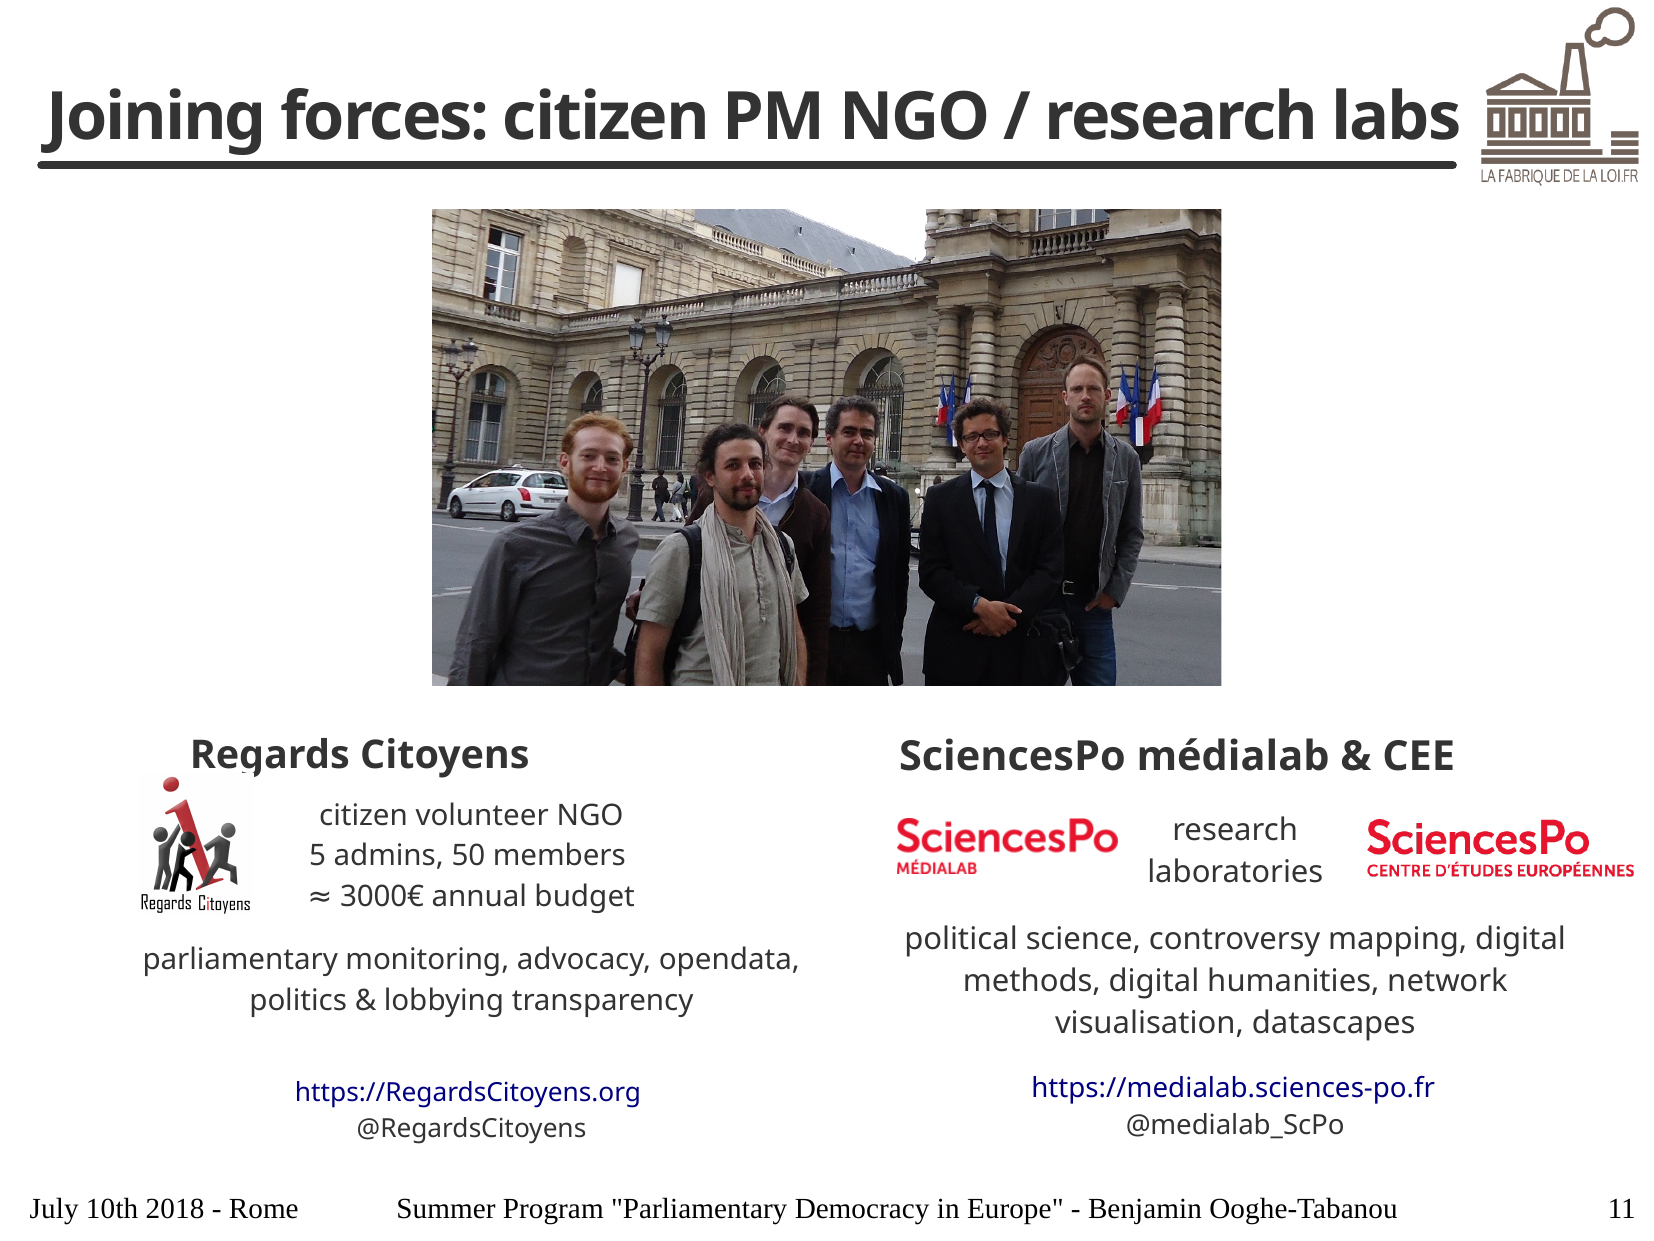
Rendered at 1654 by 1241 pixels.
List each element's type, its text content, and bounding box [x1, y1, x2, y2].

picture [1464, 0, 1654, 189]
picture [432, 209, 1222, 686]
title Joining forces: citizen PM NGO / research labs [29, 37, 1518, 189]
picture [138, 773, 254, 916]
list Regards Citoyens citizen volunteer NGO 5 admins, 50 members ≈ 3000€ annual budget parliamentary monitoring, advocacy, opendata, politics & lobbying transparency https://RegardsCitoyens.org @RegardsCitoyens [82, 726, 809, 1149]
list SciencesPo médialab & CEE research laboratories political science, controversy mapping, digital methods, digital humanities, network visualisation, datascapes https://medialab.sciences-po.fr @medialab_ScPo [845, 726, 1572, 1149]
picture [1334, 785, 1654, 910]
picture [897, 818, 1118, 875]
